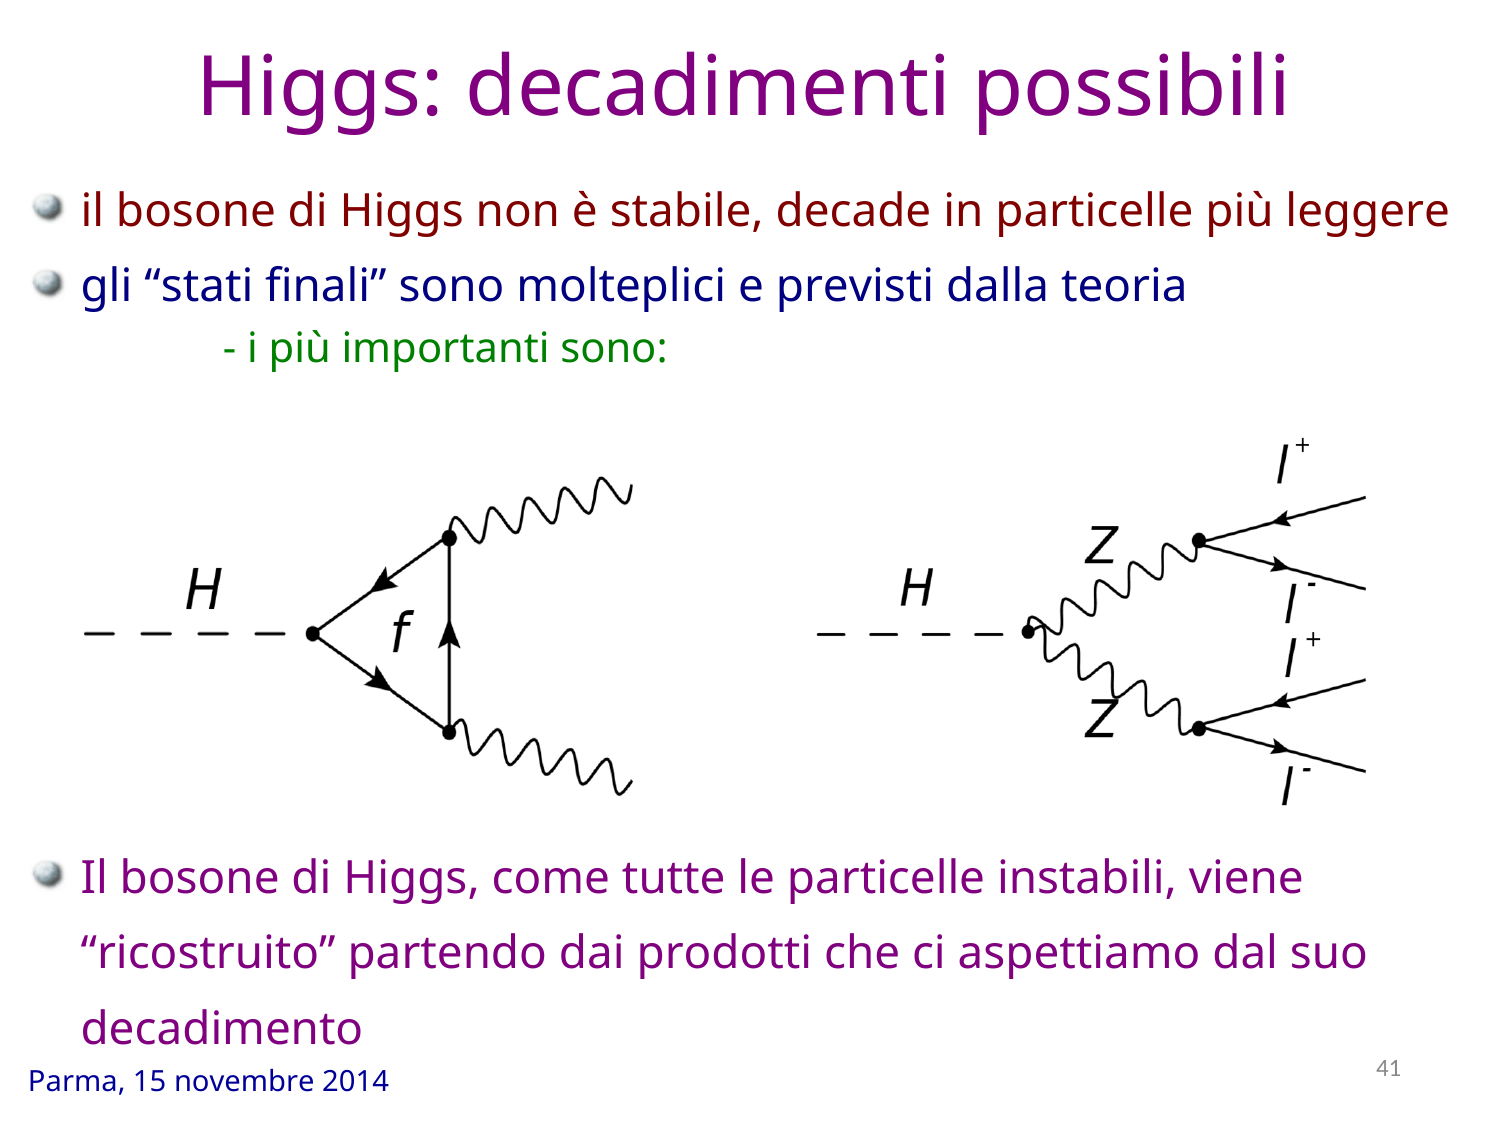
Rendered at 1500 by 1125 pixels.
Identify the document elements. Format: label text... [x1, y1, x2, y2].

title Higgs: decadimenti possibili [34, 25, 1454, 151]
picture [815, 429, 1370, 814]
picture [82, 473, 637, 800]
list il bosone di Higgs non è stabile, decade in particelle più leggere gli “stati finali” sono molteplici e previsti dalla teoria - i più importanti sono: Il bosone di Higgs, come tutte le particelle instabili, viene “ricostruito” partendo dai prodotti che ci aspettiamo dal suo decadimento [25, 159, 1480, 1105]
